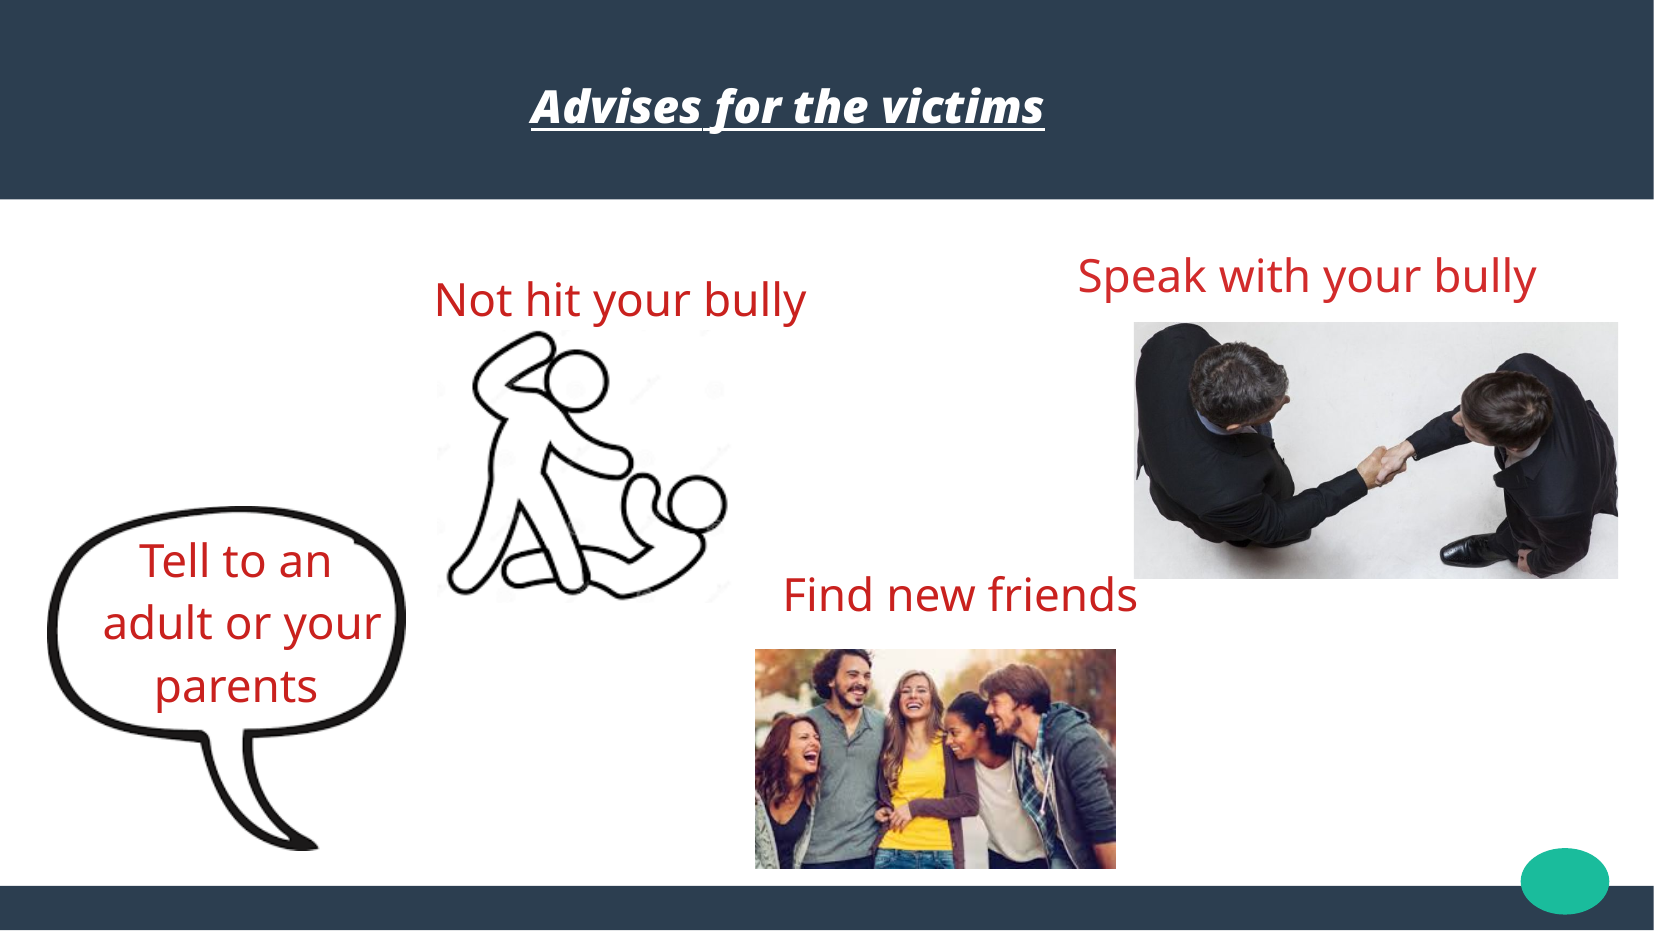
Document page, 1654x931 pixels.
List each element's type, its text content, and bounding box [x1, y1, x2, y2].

subtitle Tell to an adult or your parents [47, 456, 438, 851]
text_box Speak with your bully [1062, 236, 1619, 379]
text_box Not hit your bully [401, 259, 839, 467]
title Advises for the victims [531, 47, 1654, 166]
picture [755, 649, 1116, 869]
picture [1133, 379, 1619, 579]
text_box Find new friends [767, 555, 1205, 634]
picture [437, 467, 733, 603]
